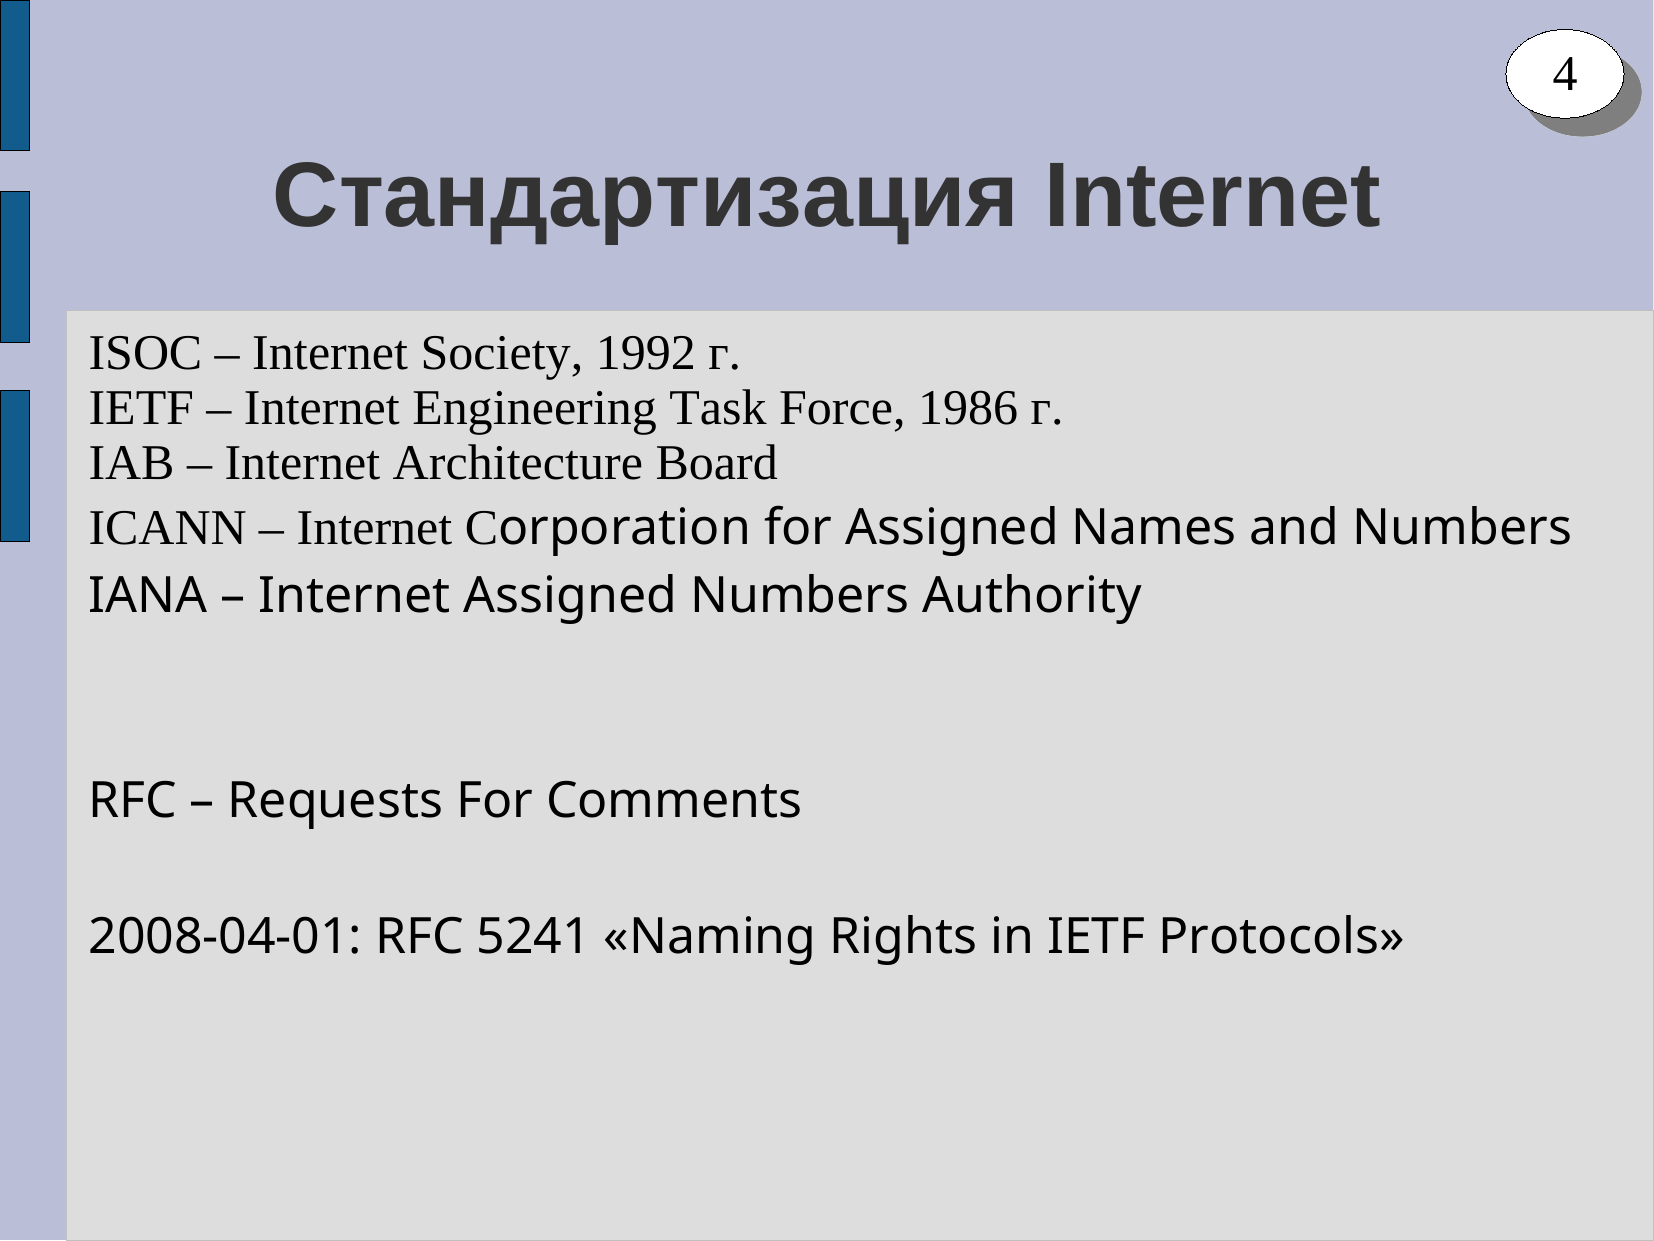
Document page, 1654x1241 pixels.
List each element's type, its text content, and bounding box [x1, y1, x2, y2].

text_box ISOC – Internet Society, 1992 г. IETF – Internet Engineering Task Force, 1986 г. IAB – Internet Architecture Board ICANN – Internet Corporation for Assigned Names and Numbers IANA – Internet Assigned Numbers Authority RFC – Requests For Comments 2008-04-01: RFC 5241 «Naming Rights in IETF Protocols» [88, 324, 1654, 917]
text_box 4 [1505, 29, 1625, 119]
title Стандартизация Internet [121, 91, 1534, 299]
